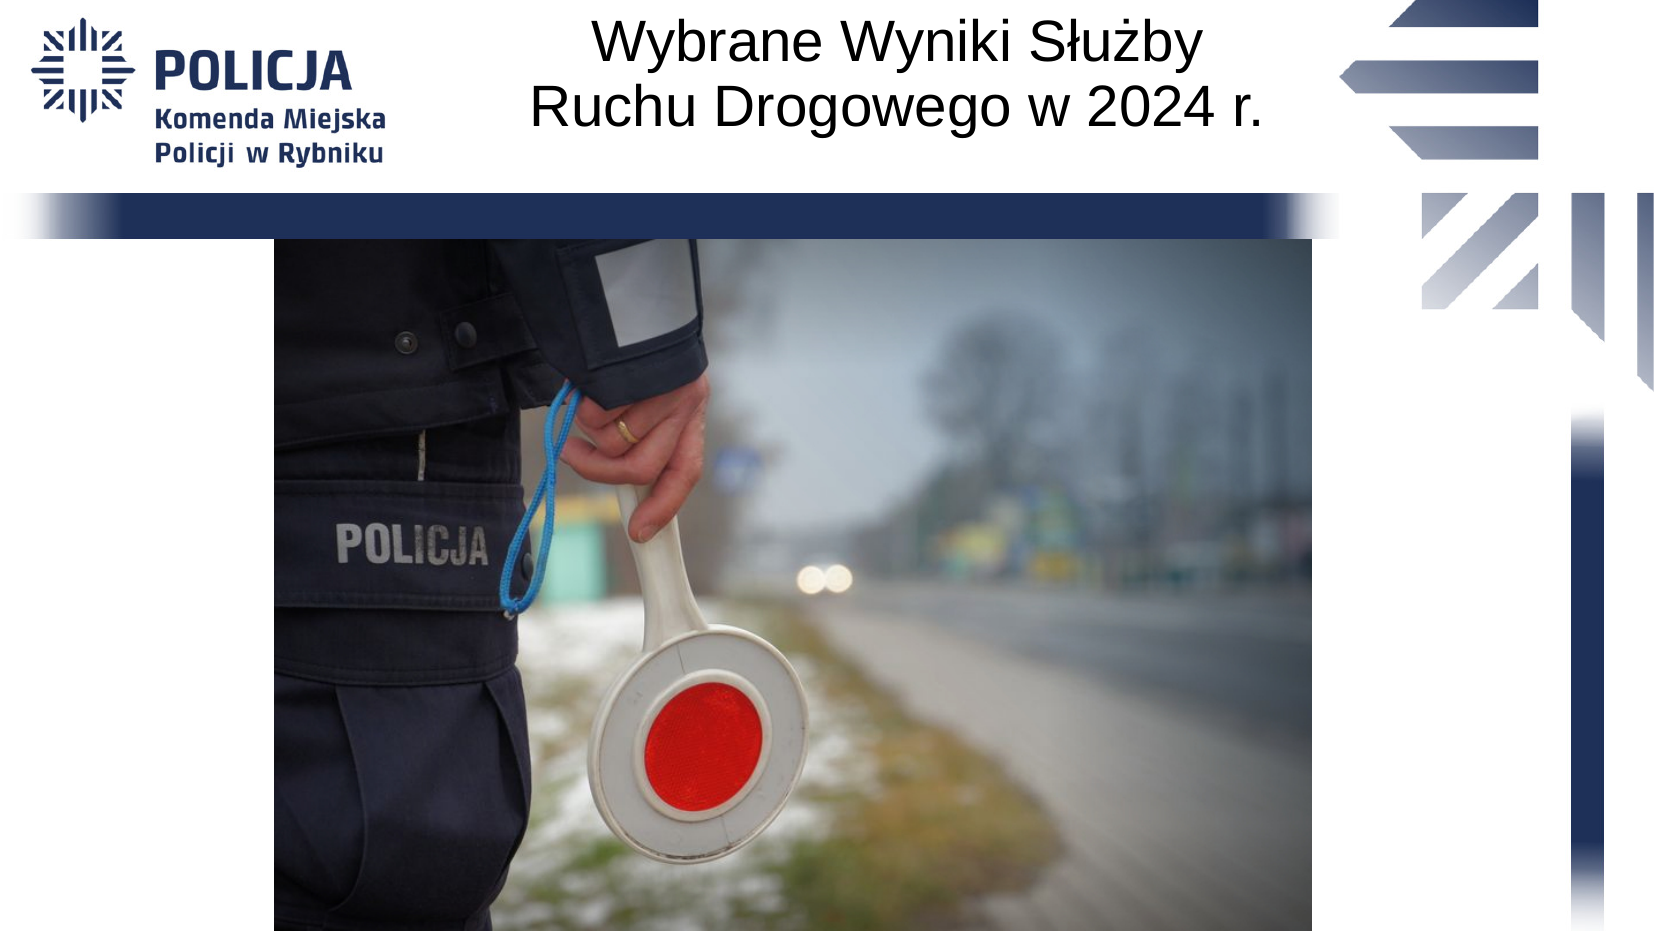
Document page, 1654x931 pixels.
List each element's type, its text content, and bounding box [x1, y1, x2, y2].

title Wybrane Wyniki Służby Ruchu Drogowego w 2024 r. [153, 8, 1642, 195]
picture [0, 0, 1654, 931]
